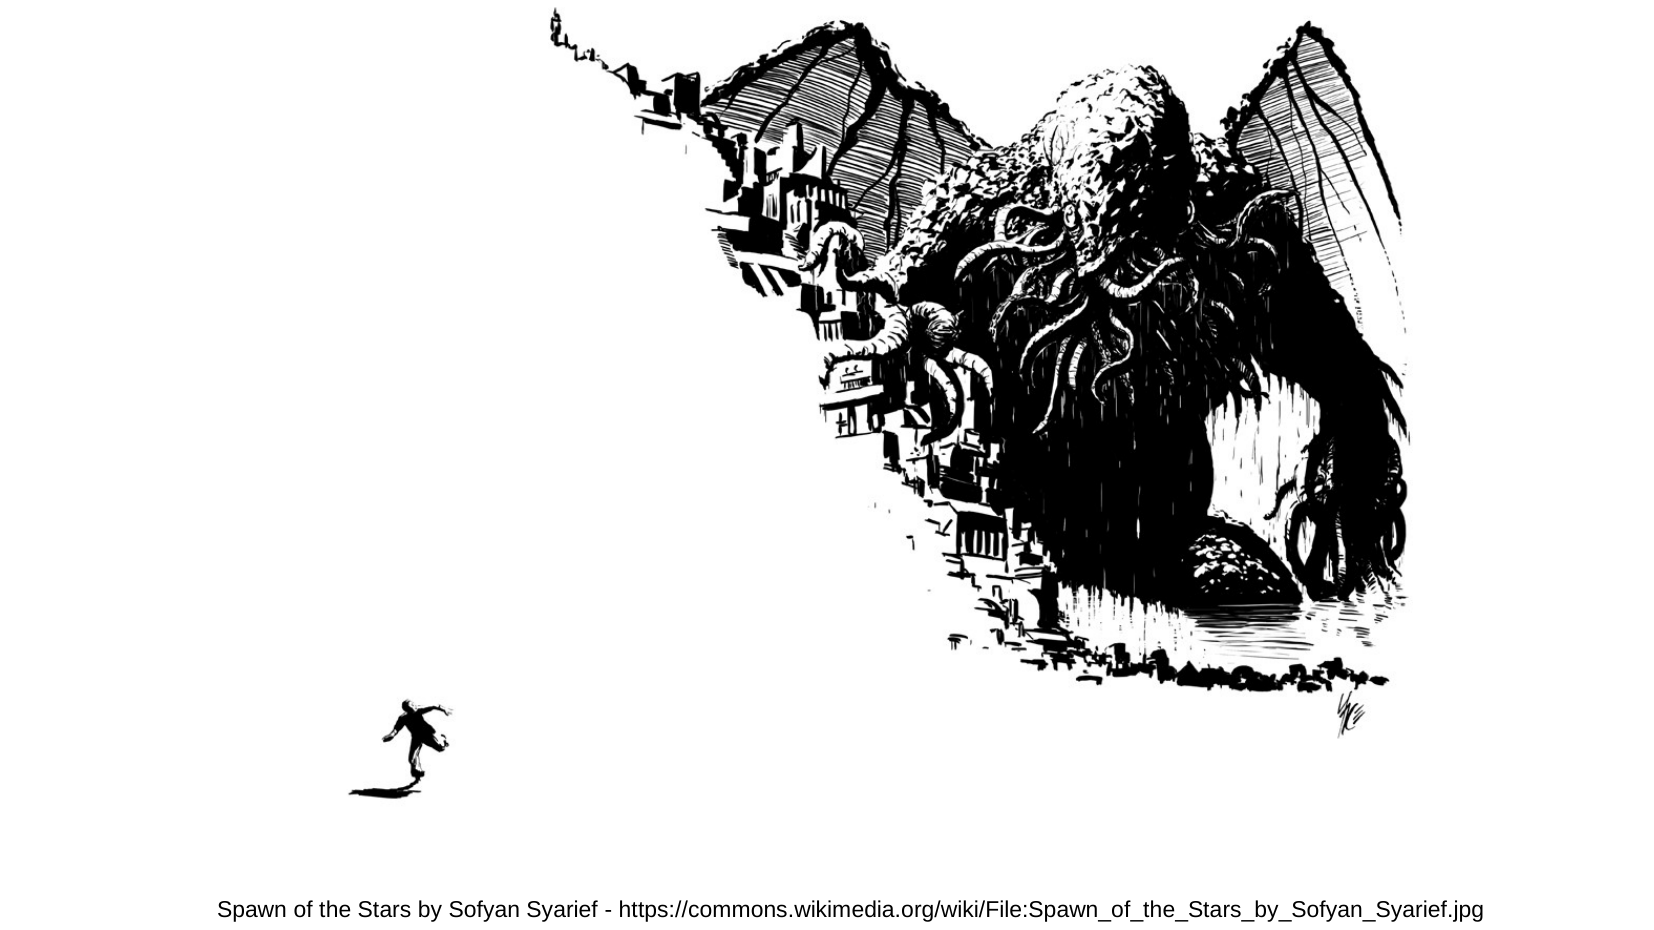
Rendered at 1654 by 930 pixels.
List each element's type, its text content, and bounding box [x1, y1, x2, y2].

text_box Spawn of the Stars by Sofyan Syarief - https://commons.wikimedia.org/wiki/File:Spawn_of_the_Stars_by_Sofyan_Syarief.jpg [202, 889, 1501, 930]
picture [187, 0, 1414, 868]
